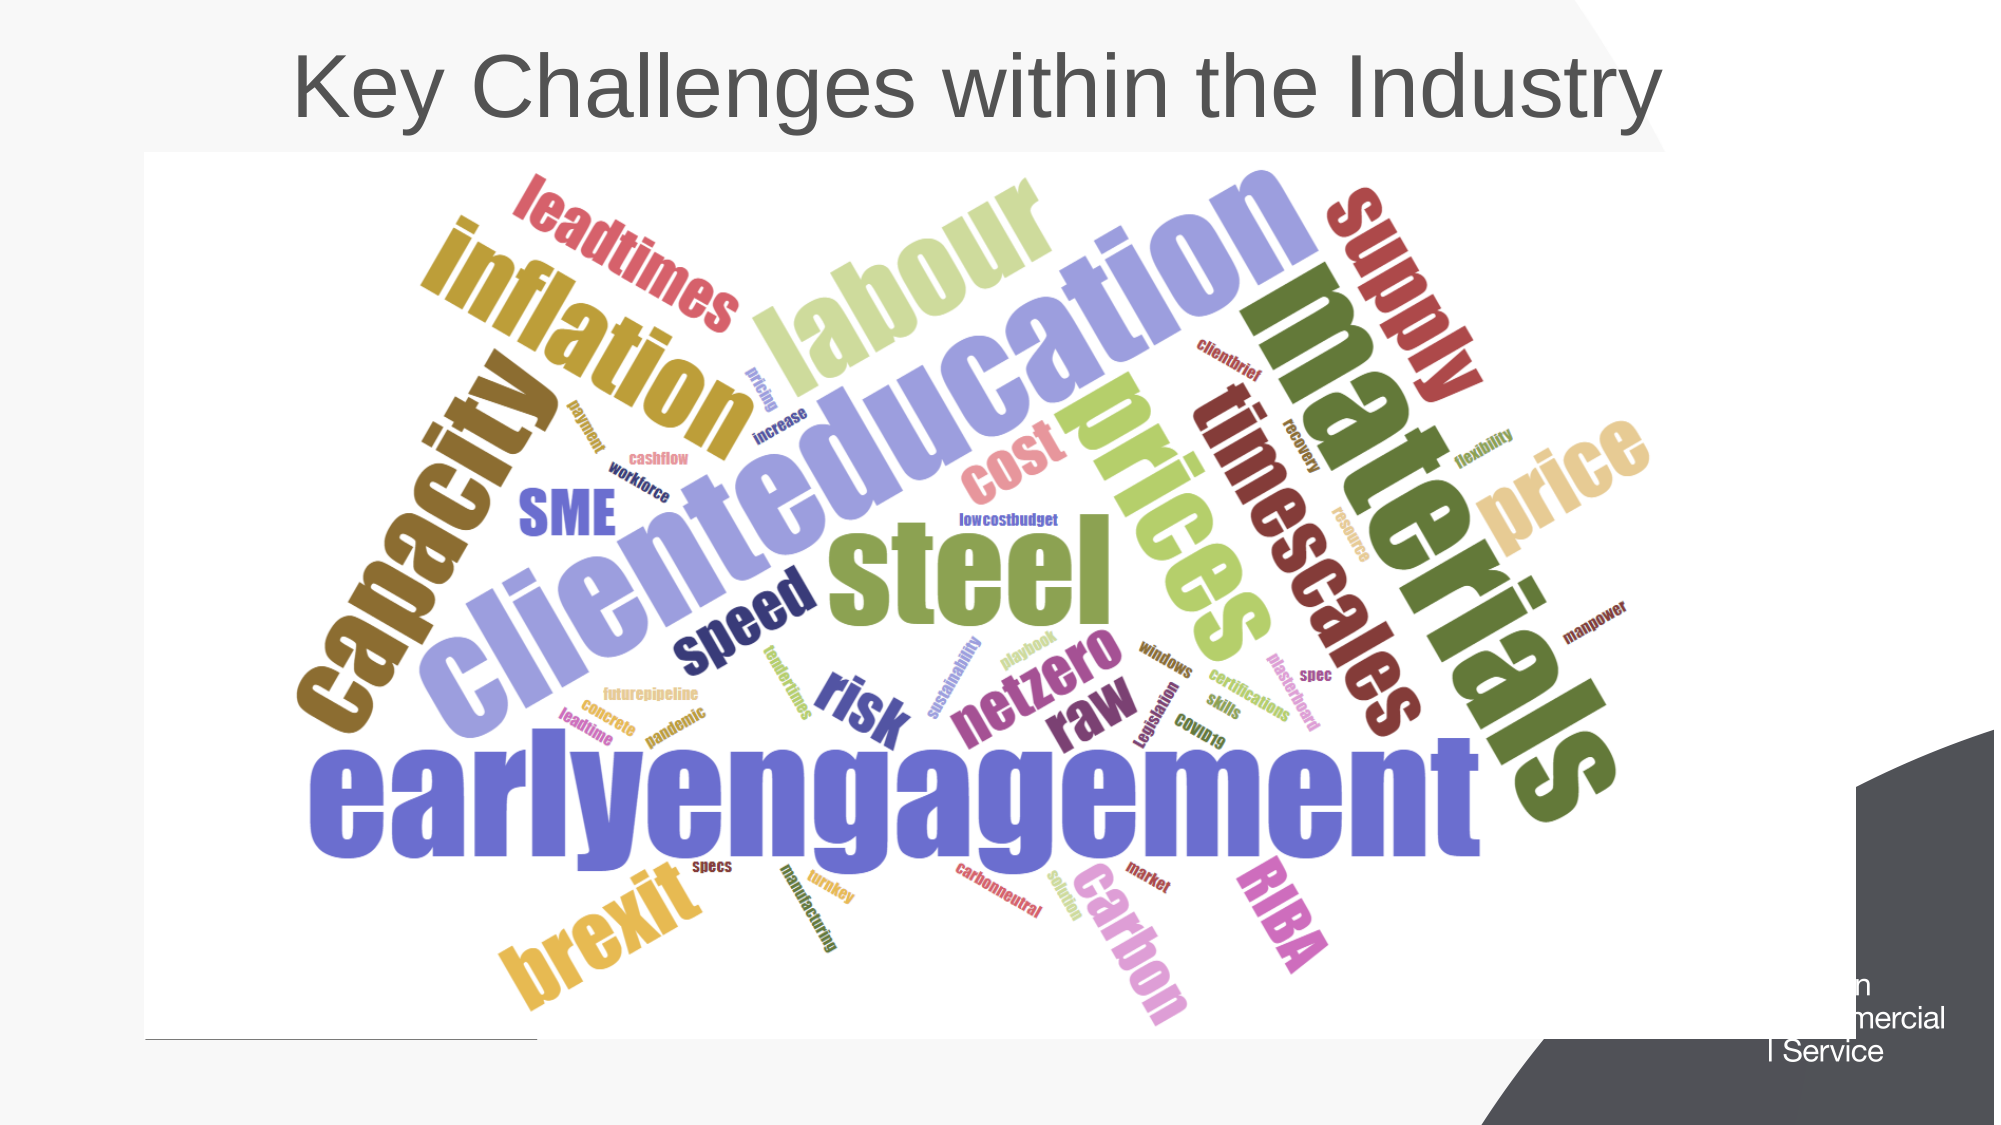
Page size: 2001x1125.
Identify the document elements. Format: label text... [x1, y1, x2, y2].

title Key Challenges within the Industry [289, 26, 1848, 152]
picture [0, 0, 2000, 1125]
